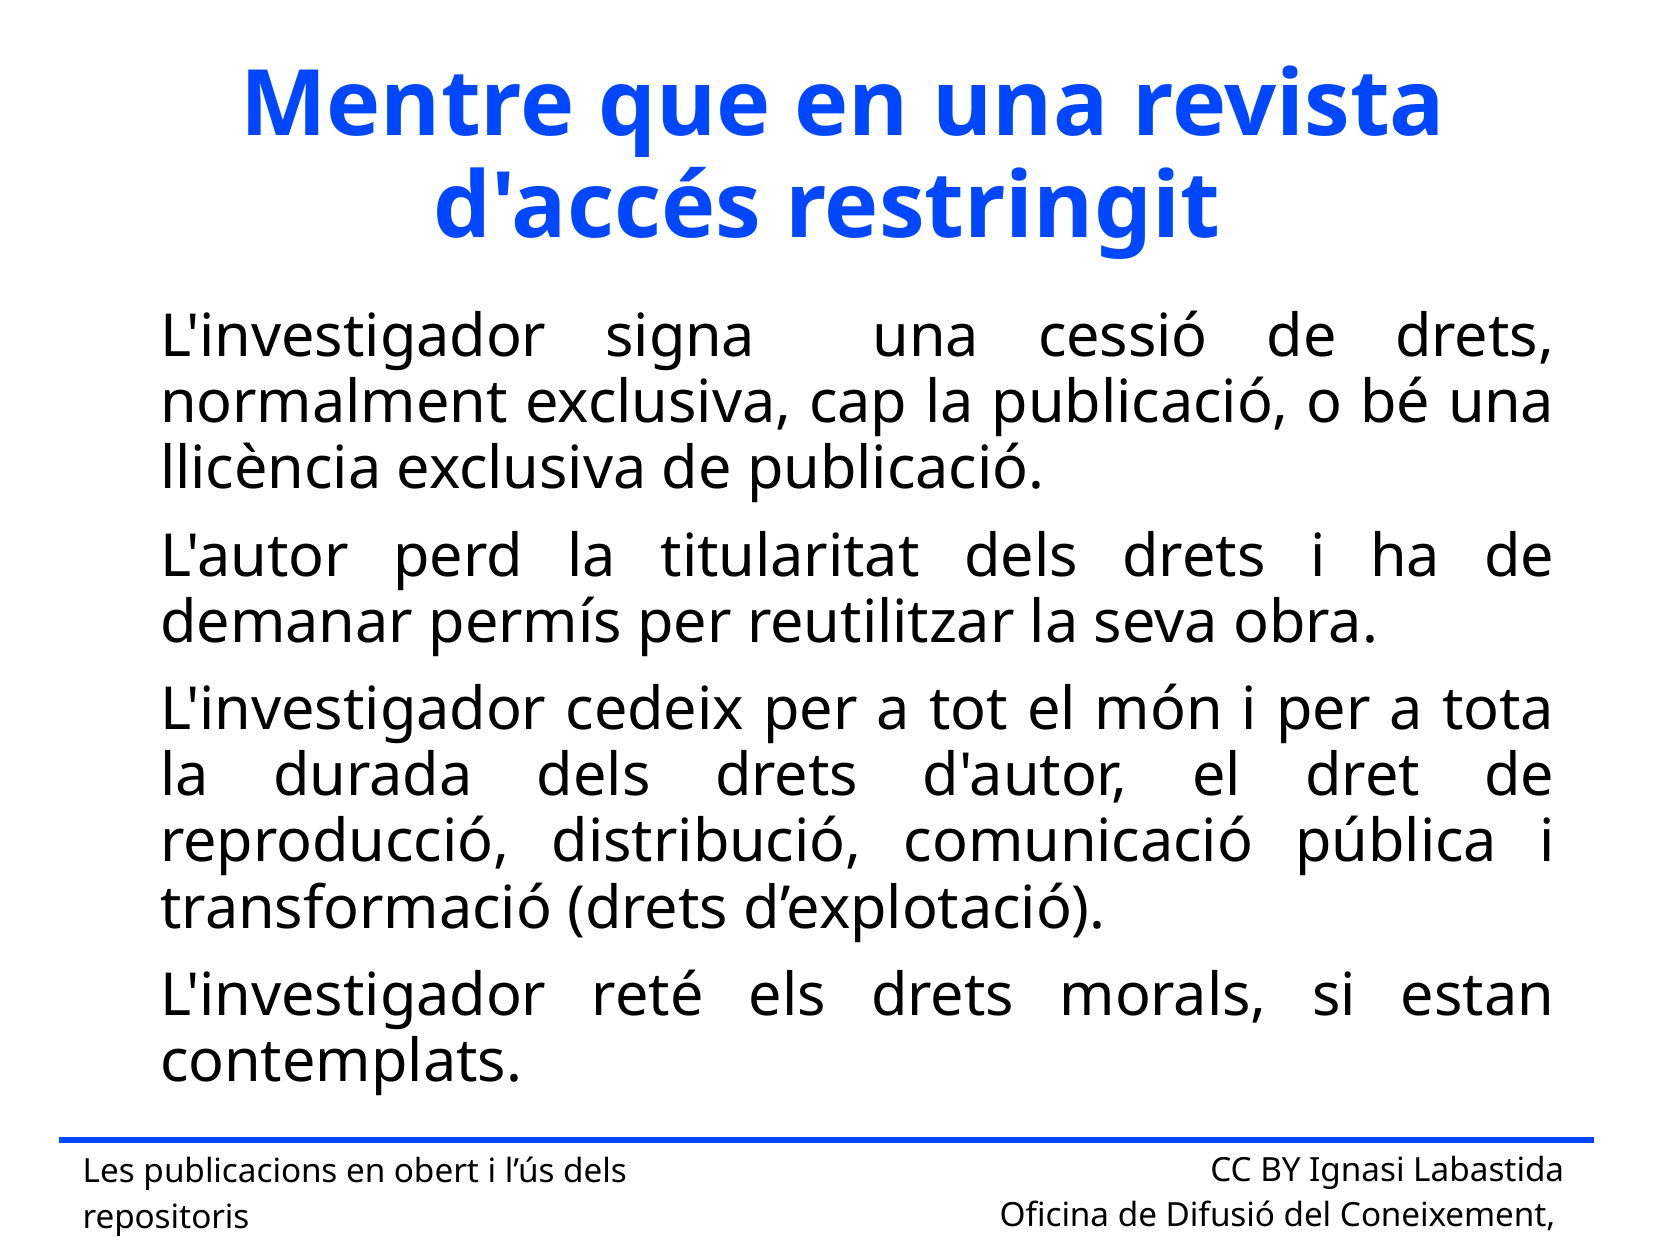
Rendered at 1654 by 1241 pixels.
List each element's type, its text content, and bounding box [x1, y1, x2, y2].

list L'investigador signa una cessió de drets, normalment exclusiva, cap la publicació, o bé una llicència exclusiva de publicació. L'autor perd la titularitat dels drets i ha de demanar permís per reutilitzar la seva obra. L'investigador cedeix per a tot el món i per a tota la durada dels drets d'autor, el dret de reproducció, distribució, comunicació pública i transformació (drets d’explotació). L'investigador reté els drets morals, si estan contemplats. [82, 291, 1571, 1111]
title Mentre que en una revista d'accés restringit [82, 38, 1571, 267]
